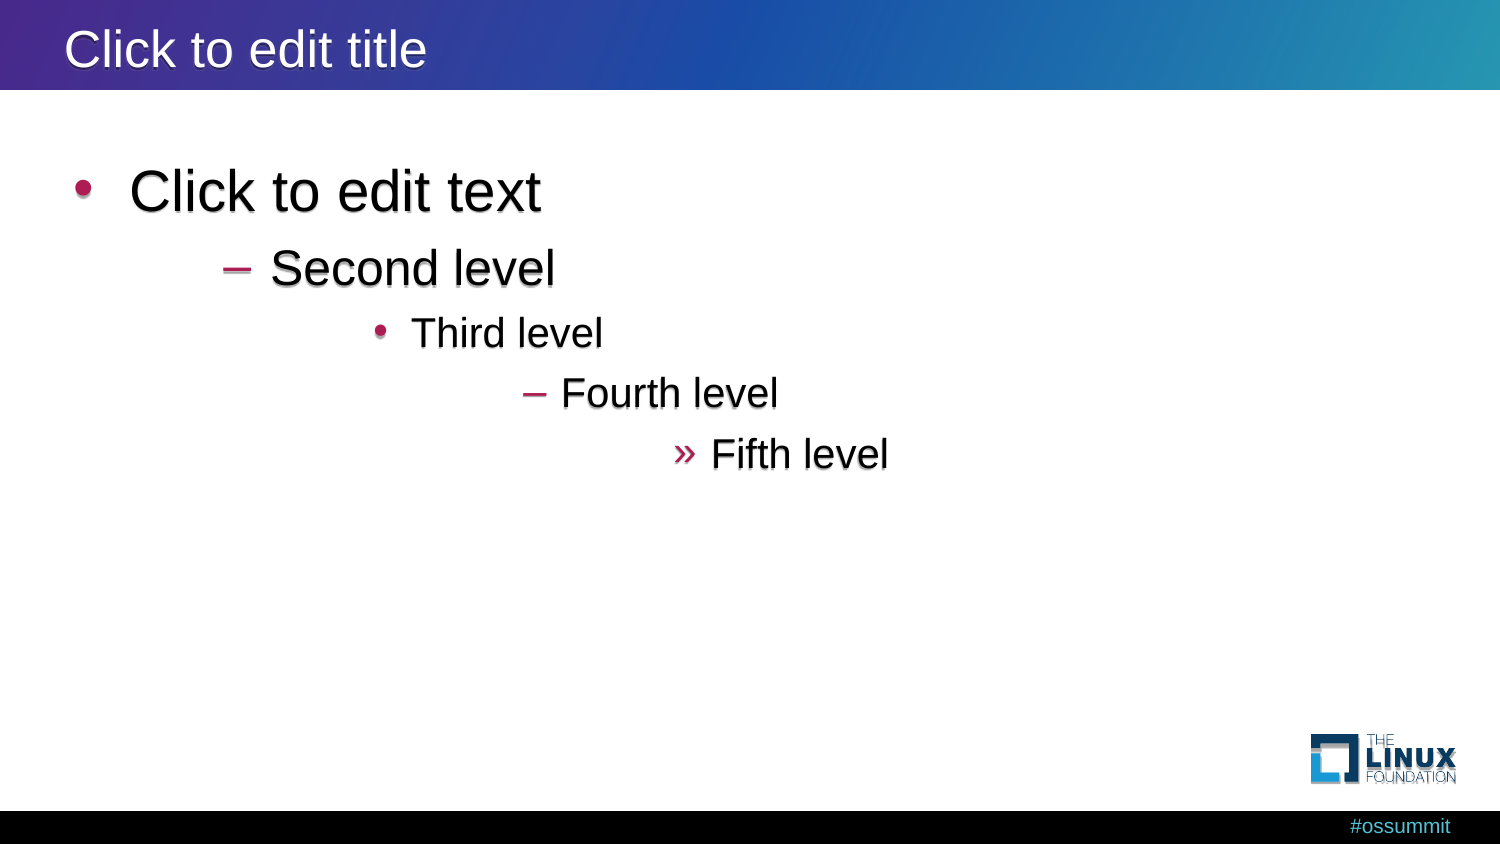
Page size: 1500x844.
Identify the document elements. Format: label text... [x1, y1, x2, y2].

list Click to edit text Second level Third level Fourth level Fifth level [58, 145, 1269, 754]
title Click to edit title [48, 6, 1426, 88]
